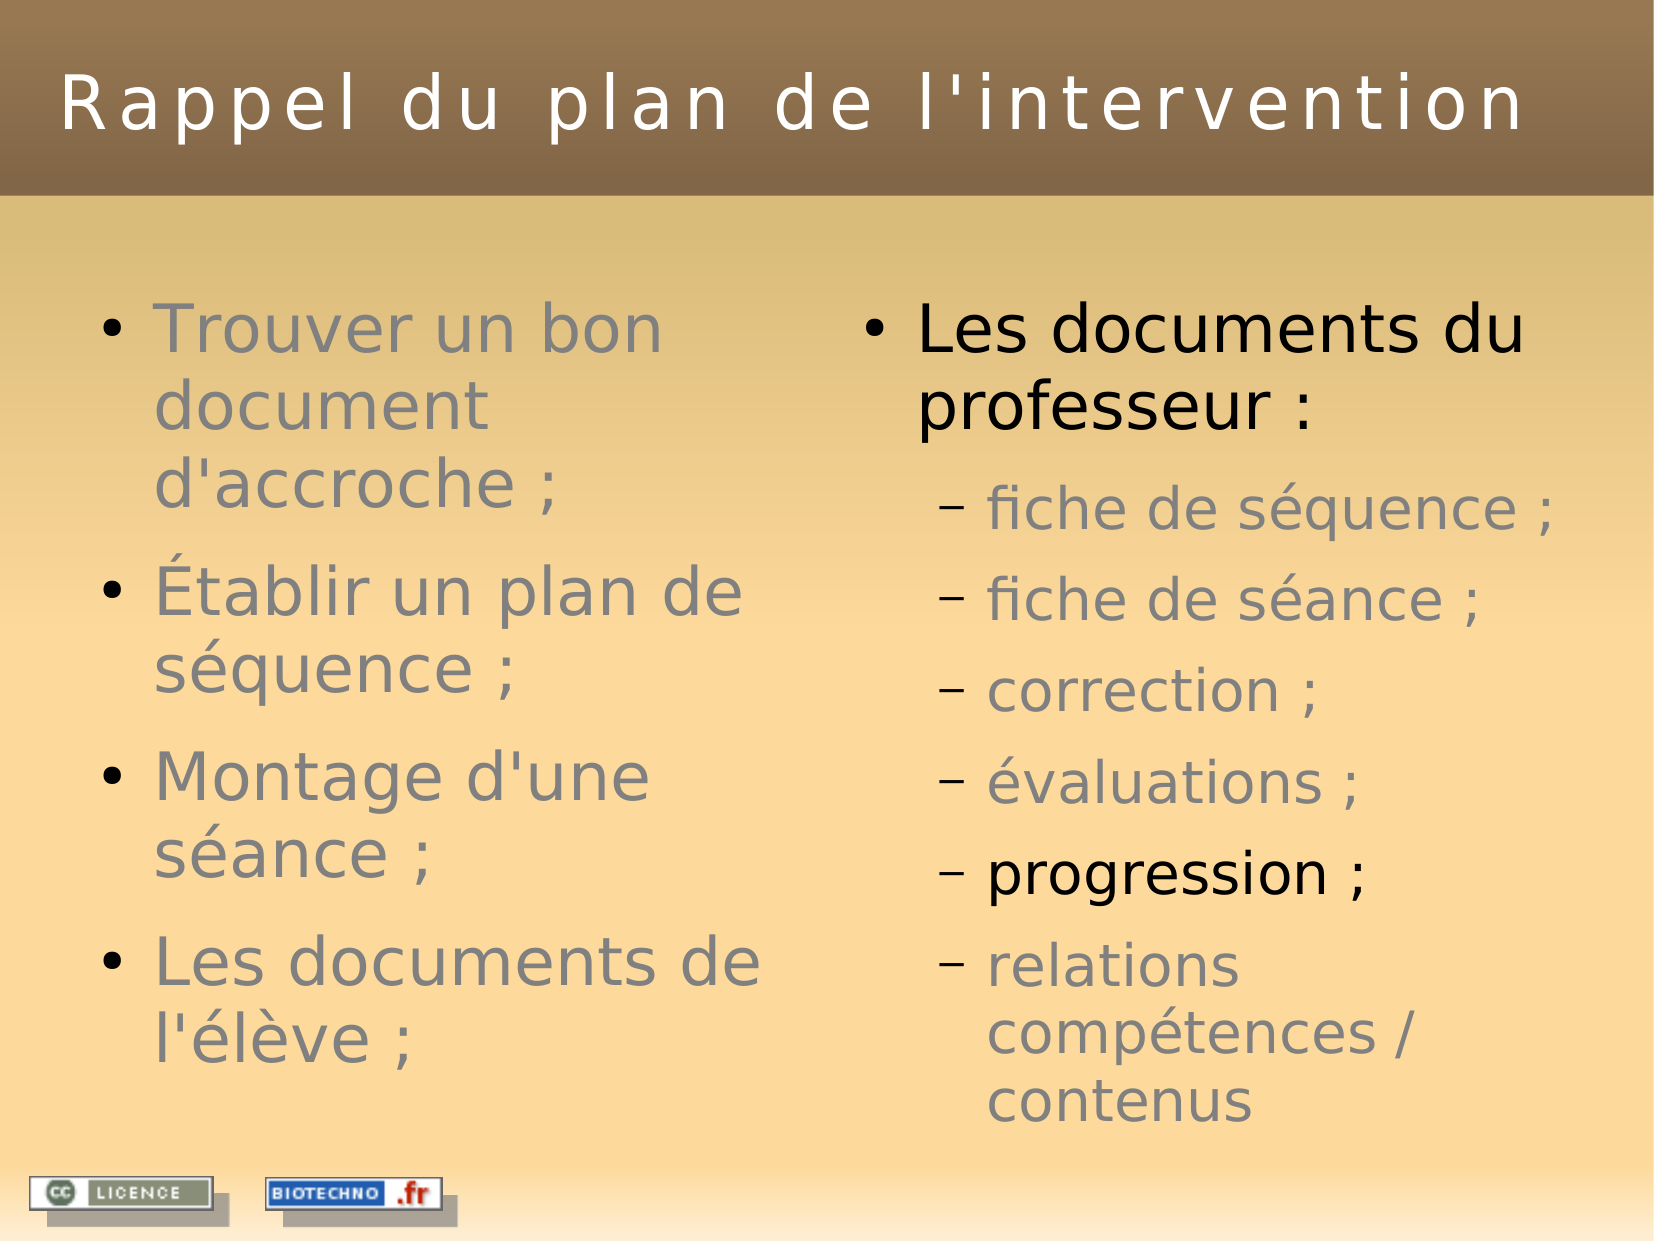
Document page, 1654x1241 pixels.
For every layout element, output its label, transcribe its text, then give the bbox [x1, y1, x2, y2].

picture [0, 0, 1654, 1241]
title Rappel du plan de l'intervention [59, 29, 1595, 178]
list Les documents du professeur : fiche de séquence ; fiche de séance ; correction ; évaluations ; progression ; relations compétences / contenus [845, 290, 1572, 1136]
list Trouver un bon document d'accroche ; Établir un plan de séquence ; Montage d'une séance ; Les documents de l'élève ; [82, 290, 809, 1109]
